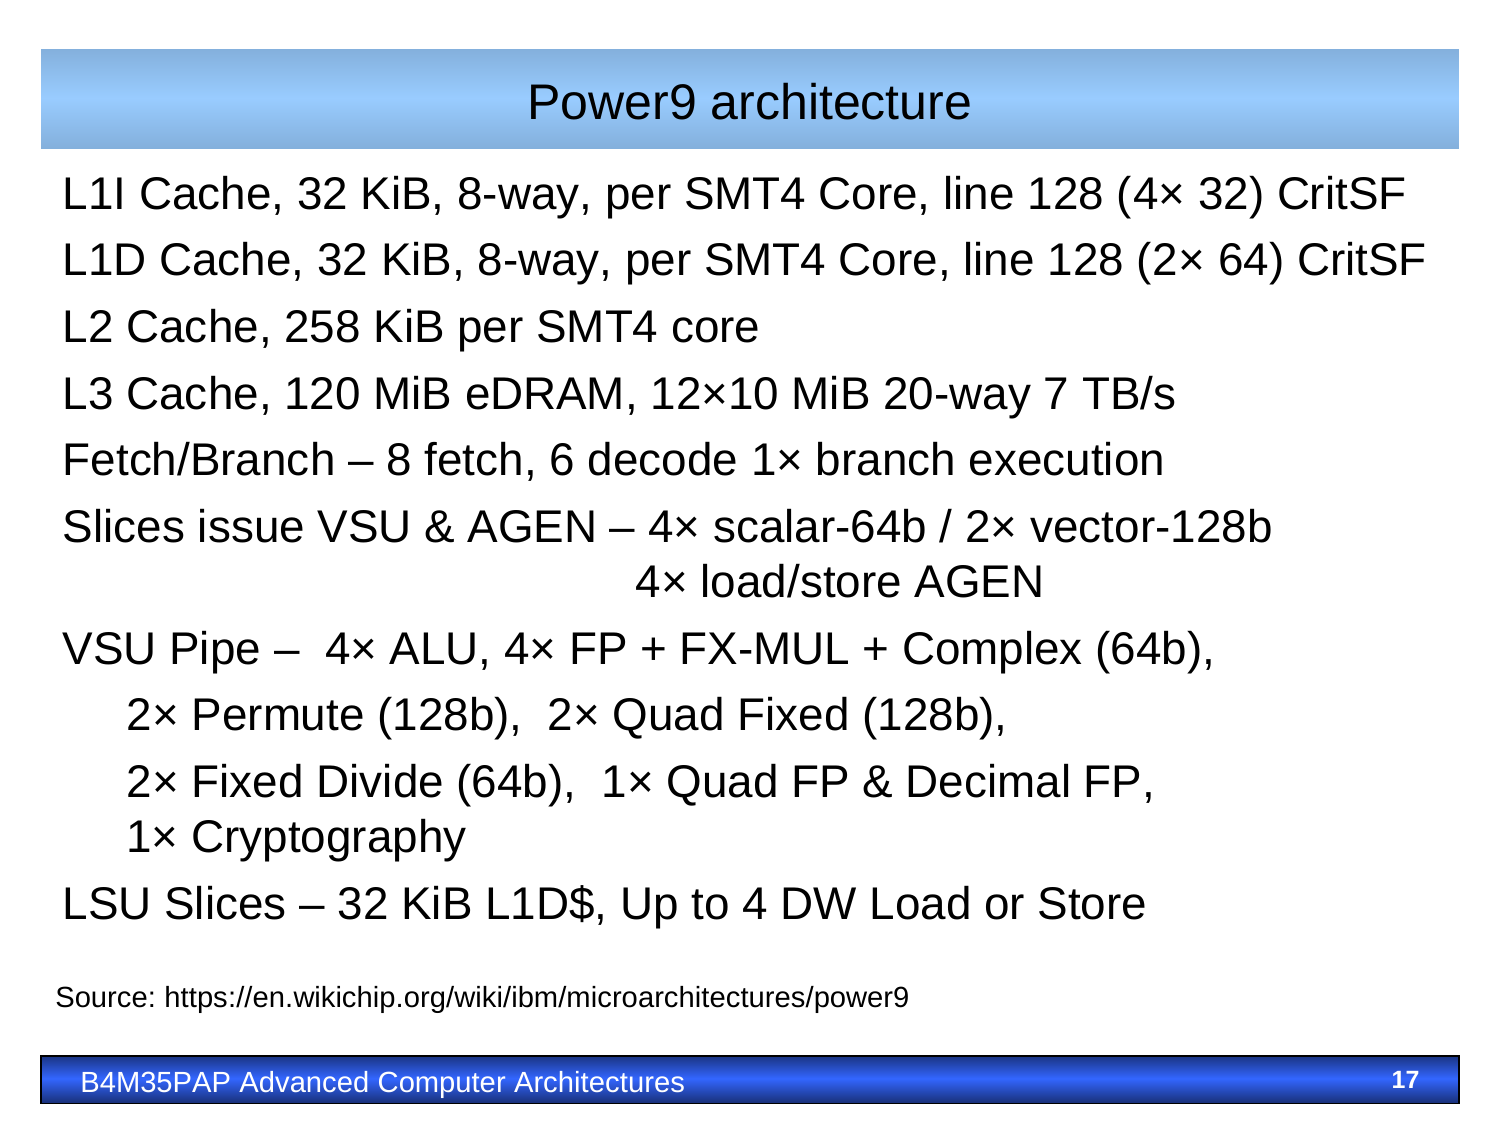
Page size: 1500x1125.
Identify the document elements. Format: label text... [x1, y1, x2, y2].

text_box Source: https://en.wikichip.org/wiki/ibm/microarchitectures/power9 [40, 970, 1071, 1034]
text_box L1I Cache, 32 KiB, 8-way, per SMT4 Core, line 128 (4× 32) CritSF L1D Cache, 32 KiB, 8-way, per SMT4 Core, line 128 (2× 64) CritSF L2 Cache, 258 KiB per SMT4 core L3 Cache, 120 MiB eDRAM, 12×10 MiB 20-way 7 TB/s Fetch/Branch – 8 fetch, 6 decode 1× branch execution Slices issue VSU & AGEN – 4× scalar-64b / 2× vector-128b 4× load/store AGEN VSU Pipe – 4× ALU, 4× FP + FX-MUL + Complex (64b), 2× Permute (128b), 2× Quad Fixed (128b), 2× Fixed Divide (64b), 1× Quad FP & Decimal FP, 1× Cryptography LSU Slices – 32 KiB L1D$, Up to 4 DW Load or Store [48, 155, 1447, 990]
title Power9 architecture [41, 49, 1459, 149]
